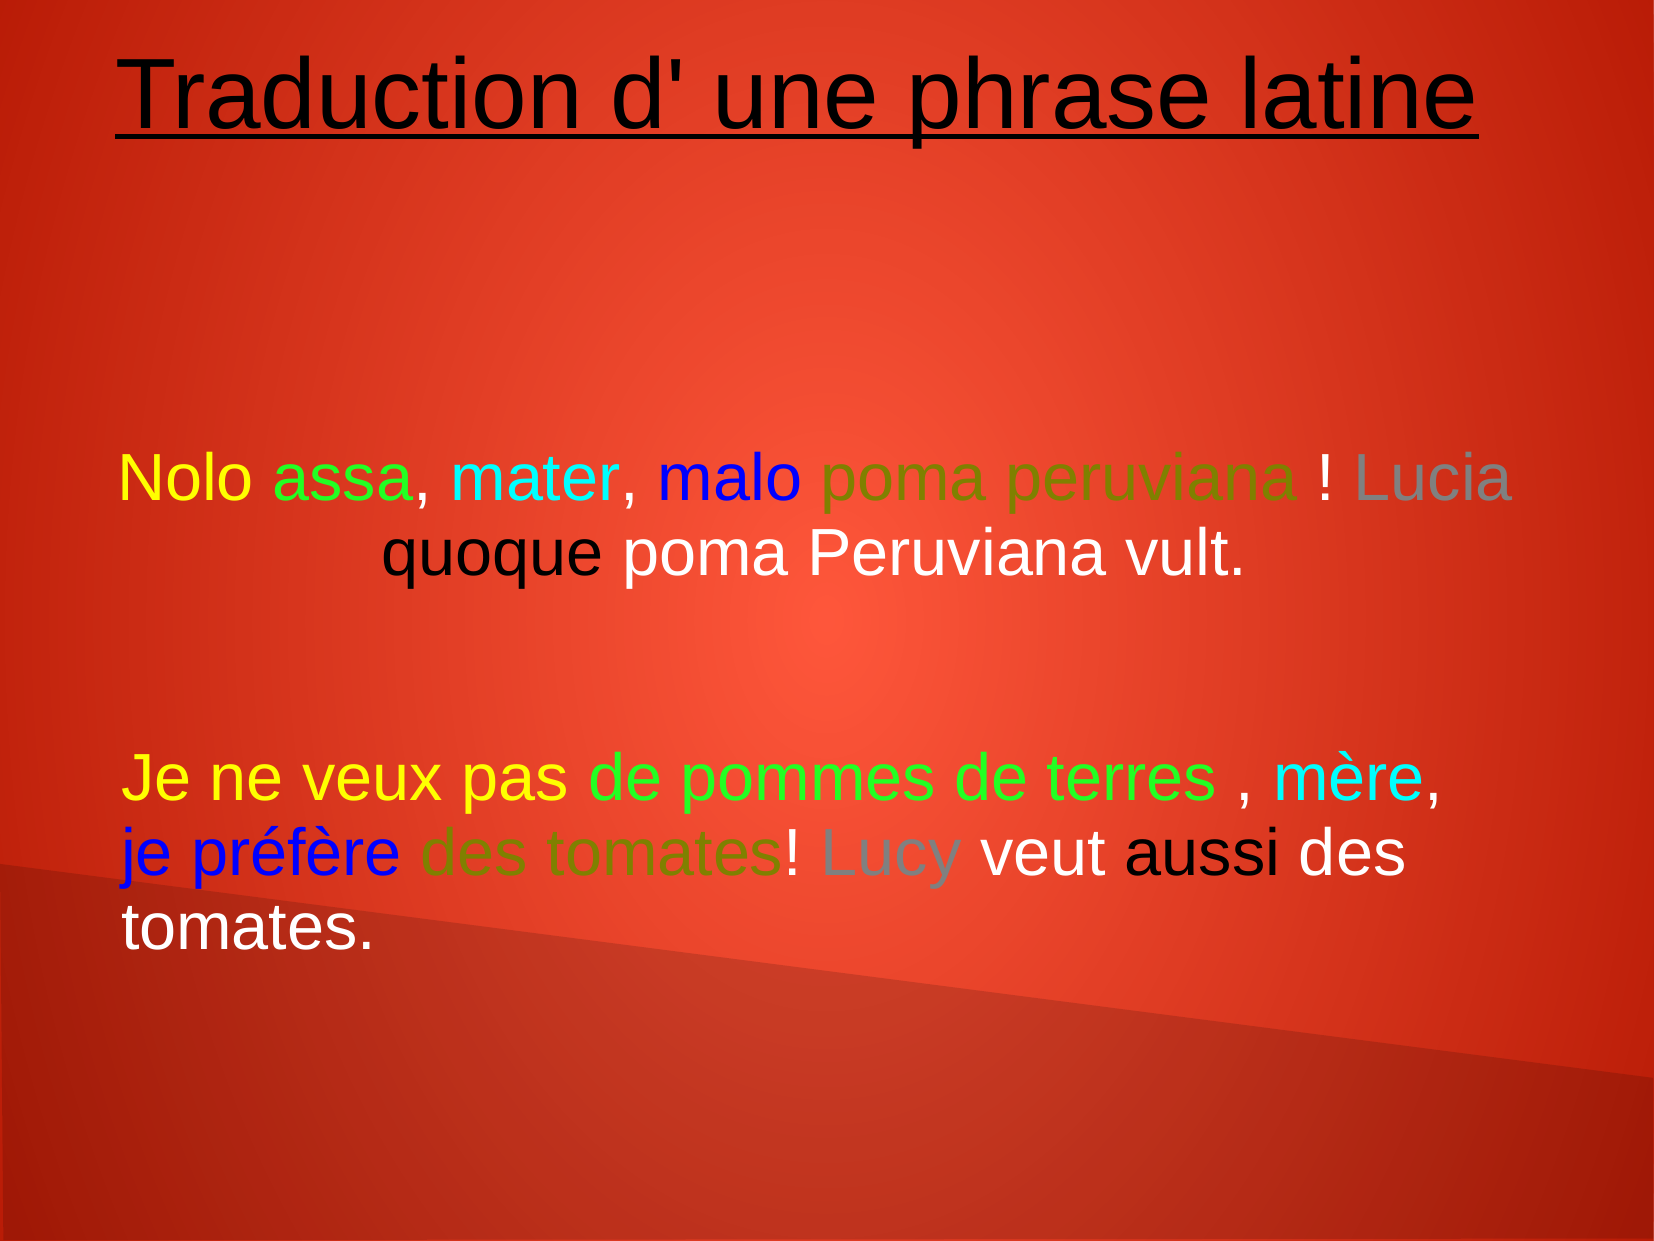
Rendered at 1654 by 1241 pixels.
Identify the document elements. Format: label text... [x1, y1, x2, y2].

text_box Traduction d' une phrase latine [0, 30, 1595, 157]
text_box Je ne veux pas de pommes de terres , mère, je préfère des tomates! Lucy veut aussi des tomates. [106, 732, 1477, 972]
text_box Nolo assa, mater, malo poma peruviana ! Lucia quoque poma Peruviana vult. [70, 35, 1560, 995]
